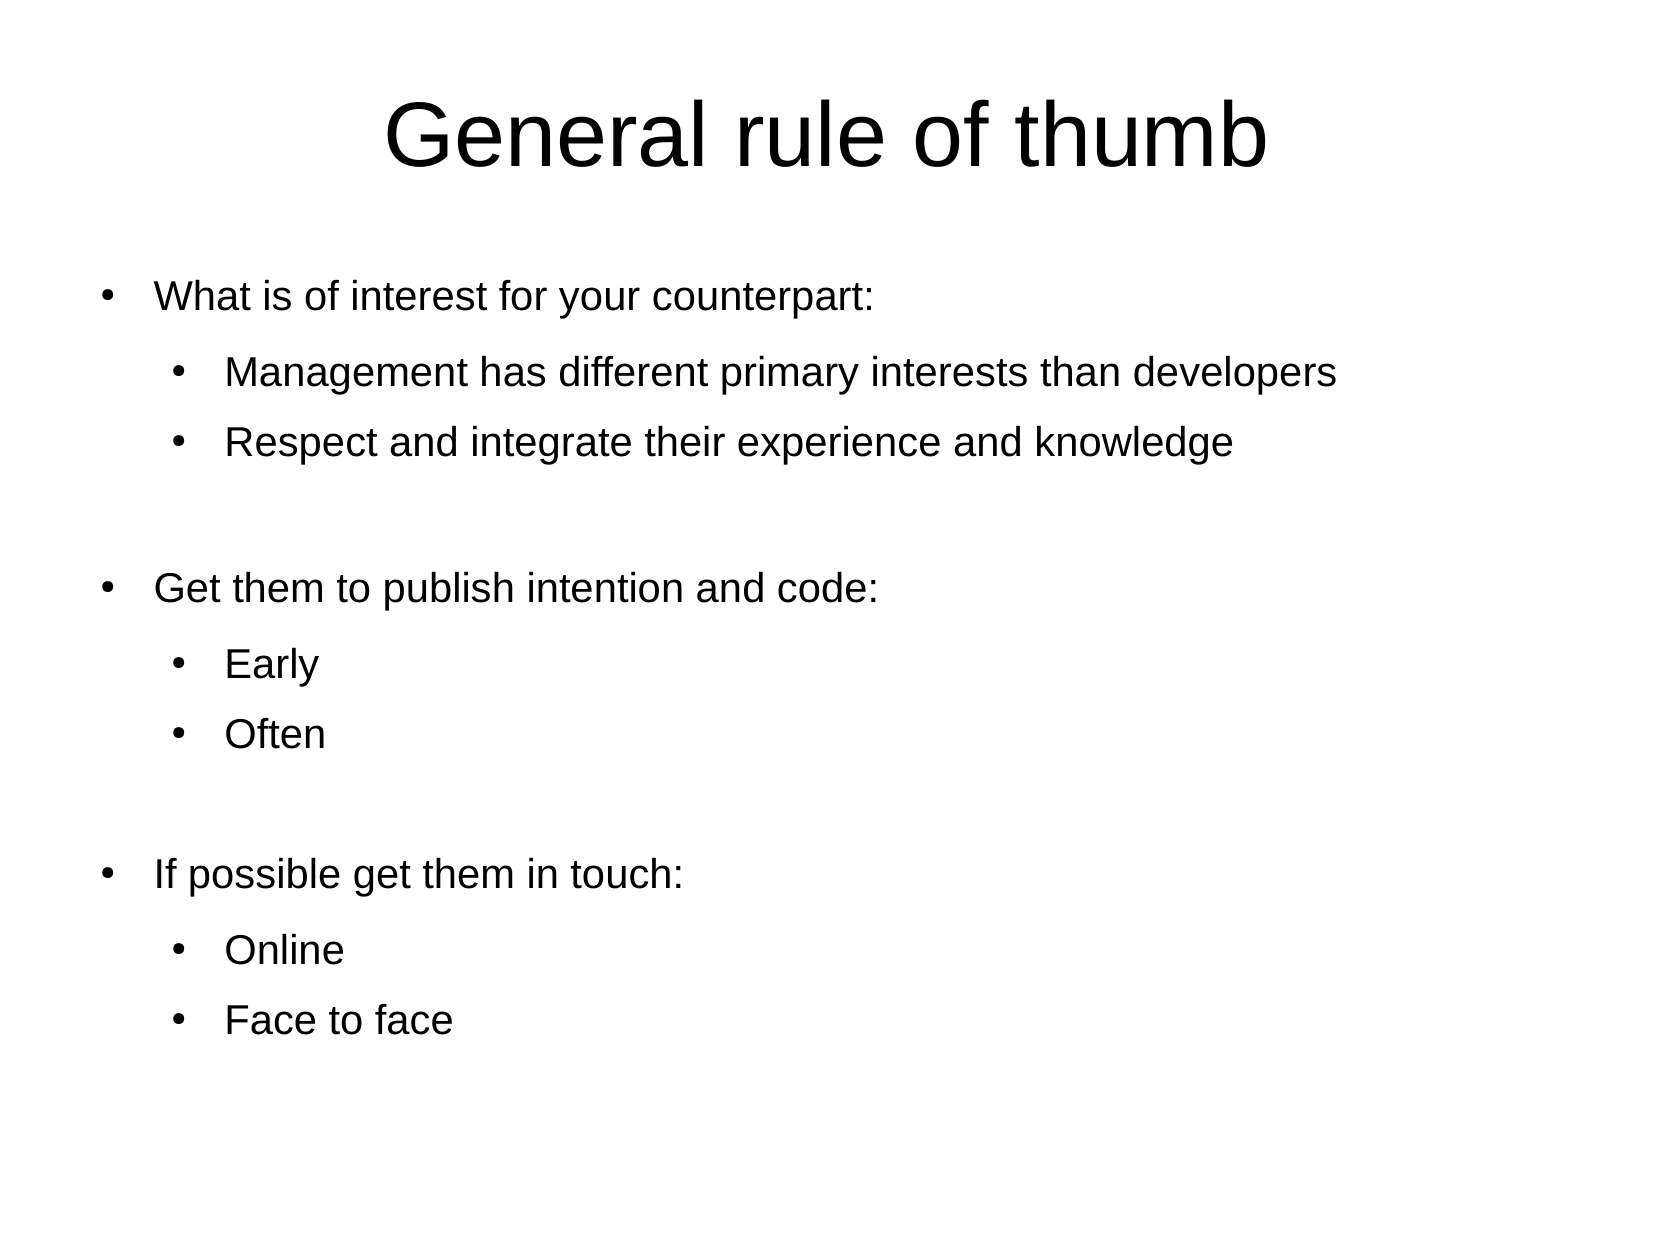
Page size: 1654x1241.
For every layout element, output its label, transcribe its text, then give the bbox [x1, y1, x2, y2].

title General rule of thumb [82, 39, 1571, 232]
list What is of interest for your counterpart: Management has different primary interests than developers Respect and integrate their experience and knowledge Get them to publish intention and code: Early Often If possible get them in touch: Online Face to face [82, 272, 1571, 1091]
